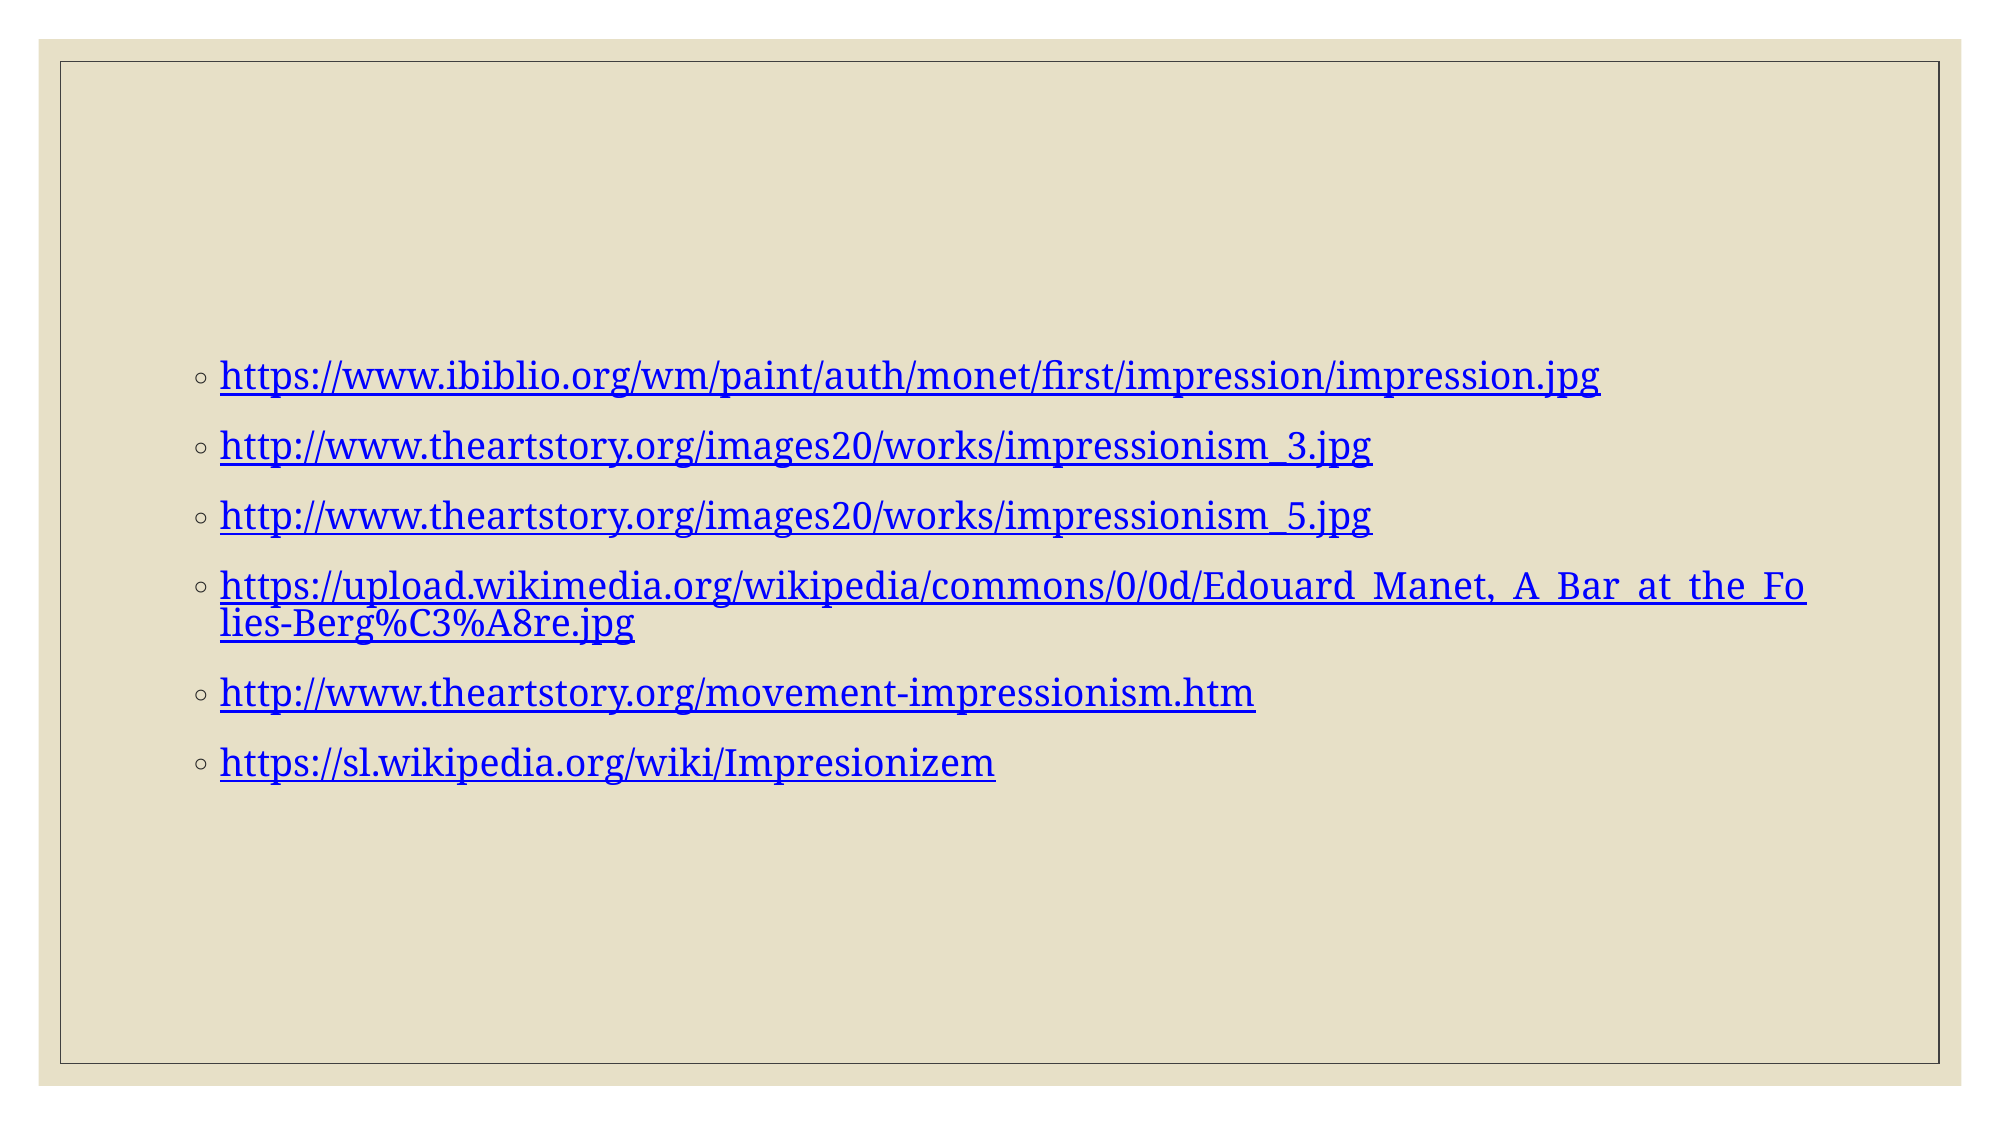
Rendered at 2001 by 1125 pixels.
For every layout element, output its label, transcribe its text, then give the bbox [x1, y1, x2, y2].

list https://www.ibiblio.org/wm/paint/auth/monet/first/impression/impression.jpg http://www.theartstory.org/images20/works/impressionism_3.jpg http://www.theartstory.org/images20/works/impressionism_5.jpg https://upload.wikimedia.org/wikipedia/commons/0/0d/Edouard_Manet,_A_Bar_at_the_Folies-Berg%C3%A8re.jpg http://www.theartstory.org/movement-impressionism.htm https://sl.wikipedia.org/wiki/Impresionizem [174, 345, 1825, 991]
